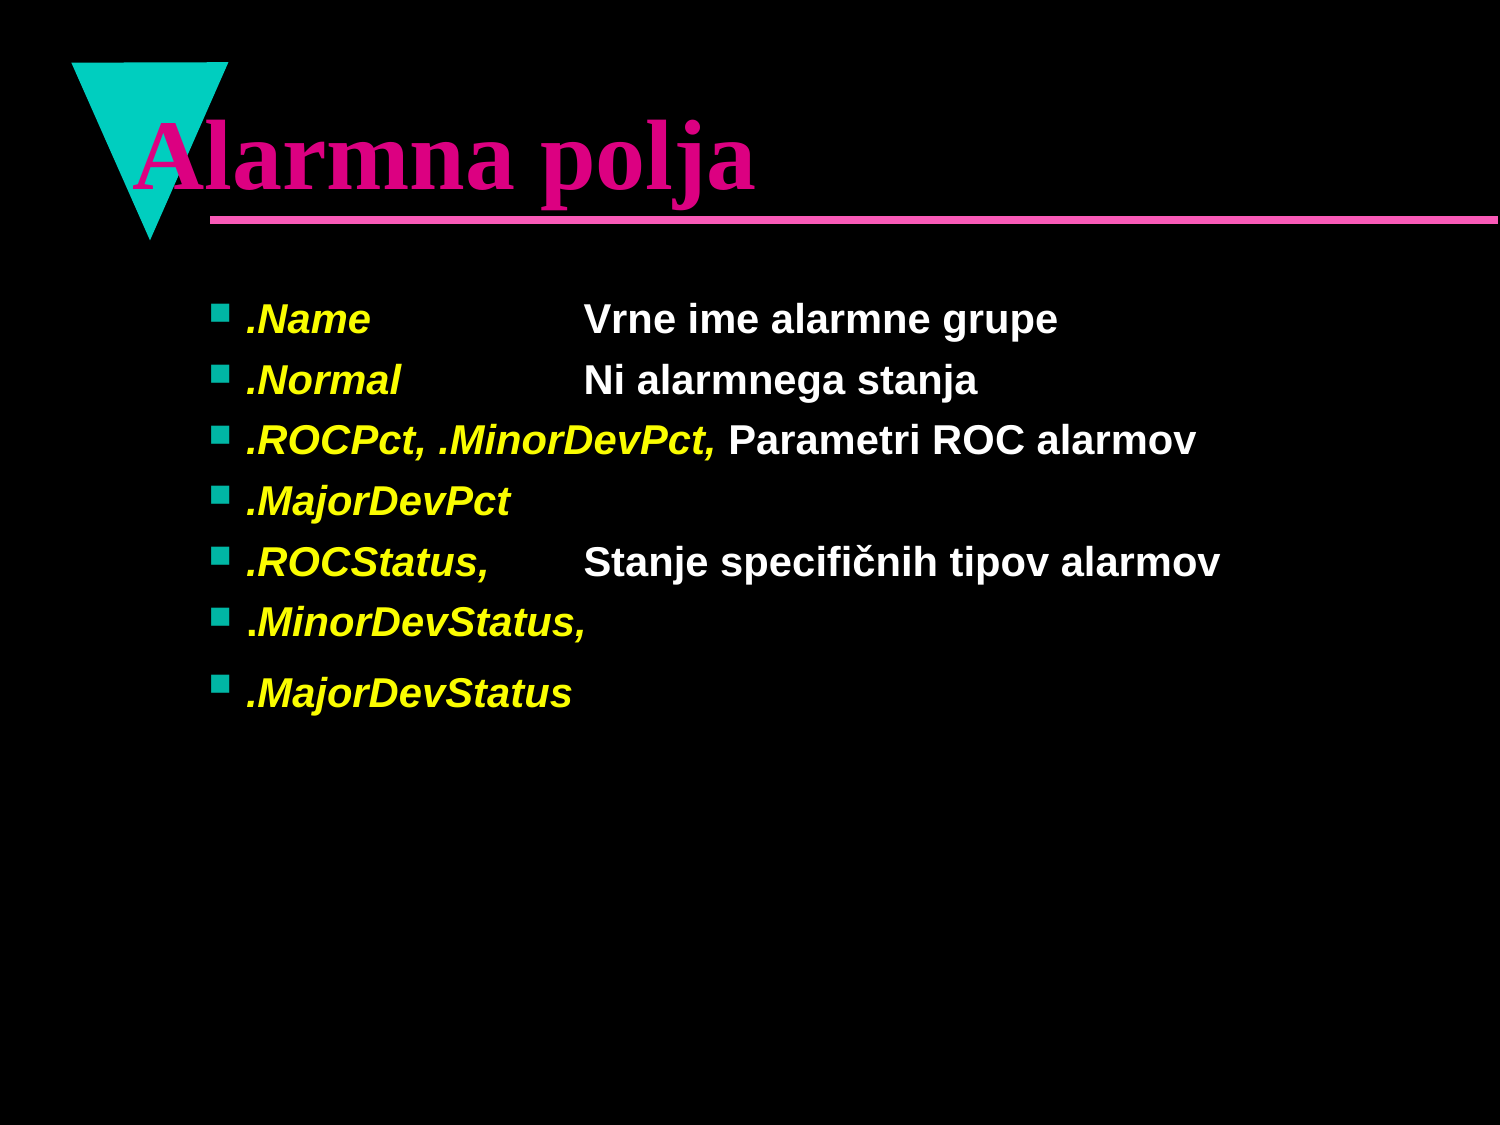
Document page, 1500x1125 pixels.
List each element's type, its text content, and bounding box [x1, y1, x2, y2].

list .Name Vrne ime alarmne grupe .Normal Ni alarmnega stanja .ROCPct, .MinorDevPct, Parametri ROC alarmov .MajorDevPct .ROCStatus, Stanje specifičnih tipov alarmov .MinorDevStatus, .MajorDevStatus [118, 289, 1500, 963]
title Alarmna polja [117, 63, 1500, 251]
